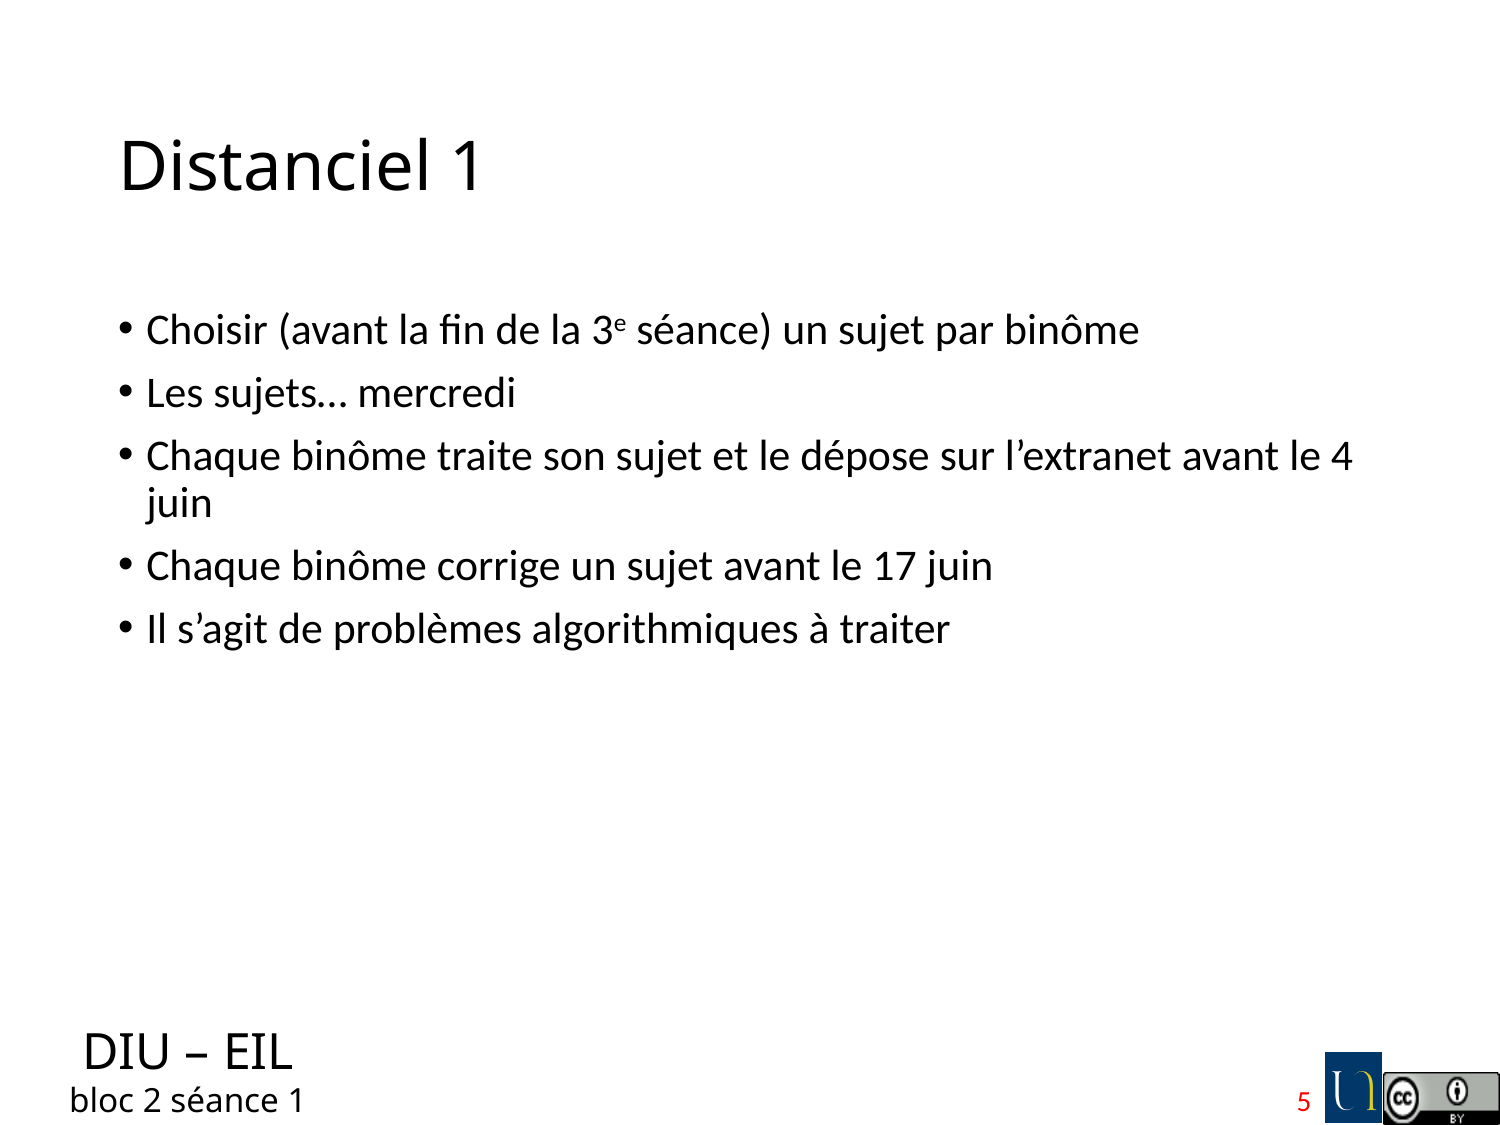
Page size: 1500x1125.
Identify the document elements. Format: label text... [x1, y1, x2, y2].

slide_number <numéro> [1240, 1070, 1327, 1125]
picture [1383, 1072, 1500, 1125]
title Distanciel 1 [103, 59, 1397, 278]
list Choisir (avant la fin de la 3e séance) un sujet par binôme Les sujets… mercredi Chaque binôme traite son sujet et le dépose sur l’extranet avant le 4 juin Chaque binôme corrige un sujet avant le 17 juin Il s’agit de problèmes algorithmiques à traiter [103, 299, 1397, 1014]
picture [1325, 1052, 1382, 1123]
